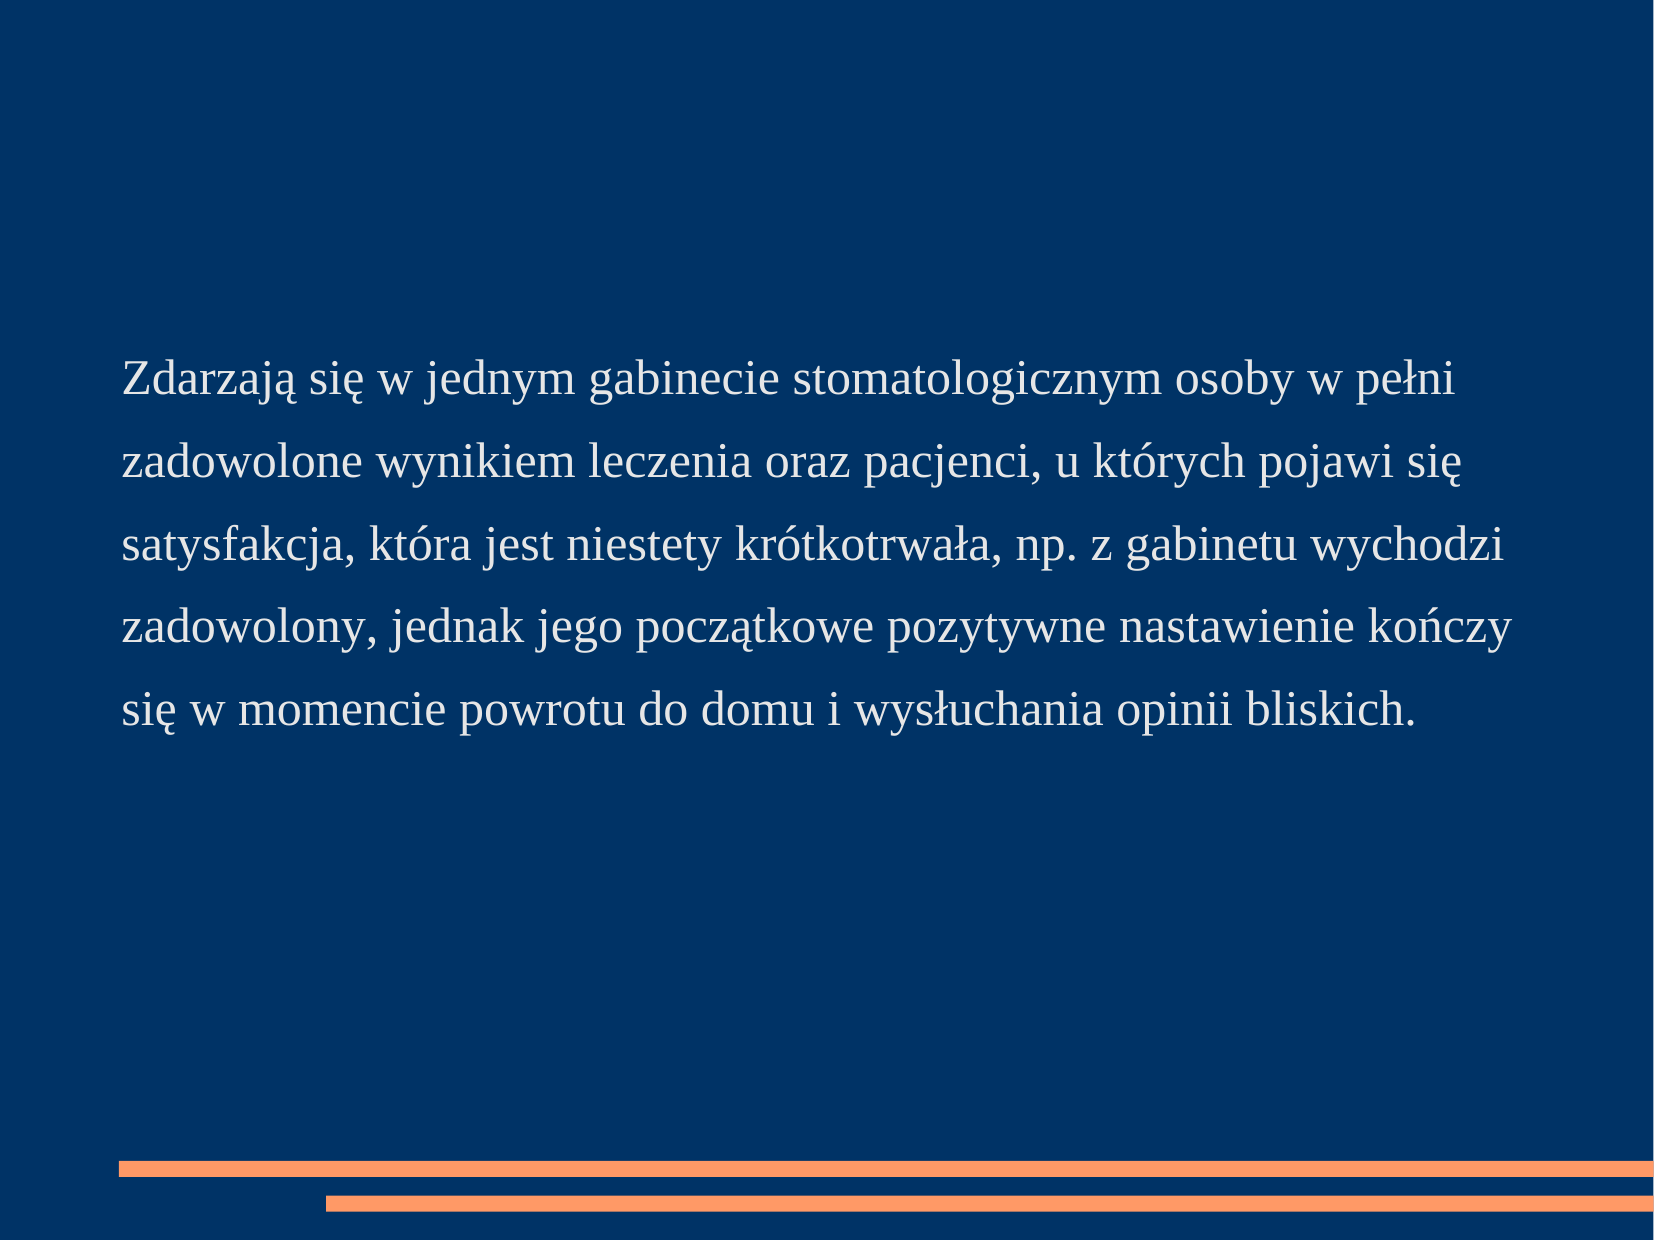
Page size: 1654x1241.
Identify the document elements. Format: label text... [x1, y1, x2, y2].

list Zdarzają się w jednym gabinecie stomatologicznym osoby w pełni zadowolone wynikiem leczenia oraz pacjenci, u których pojawi się satysfakcja, która jest niestety krótkotrwała, np. z gabinetu wychodzi zadowolony, jednak jego początkowe pozytywne nastawienie kończy się w momencie powrotu do domu i wysłuchania opinii bliskich. [121, 322, 1561, 1132]
